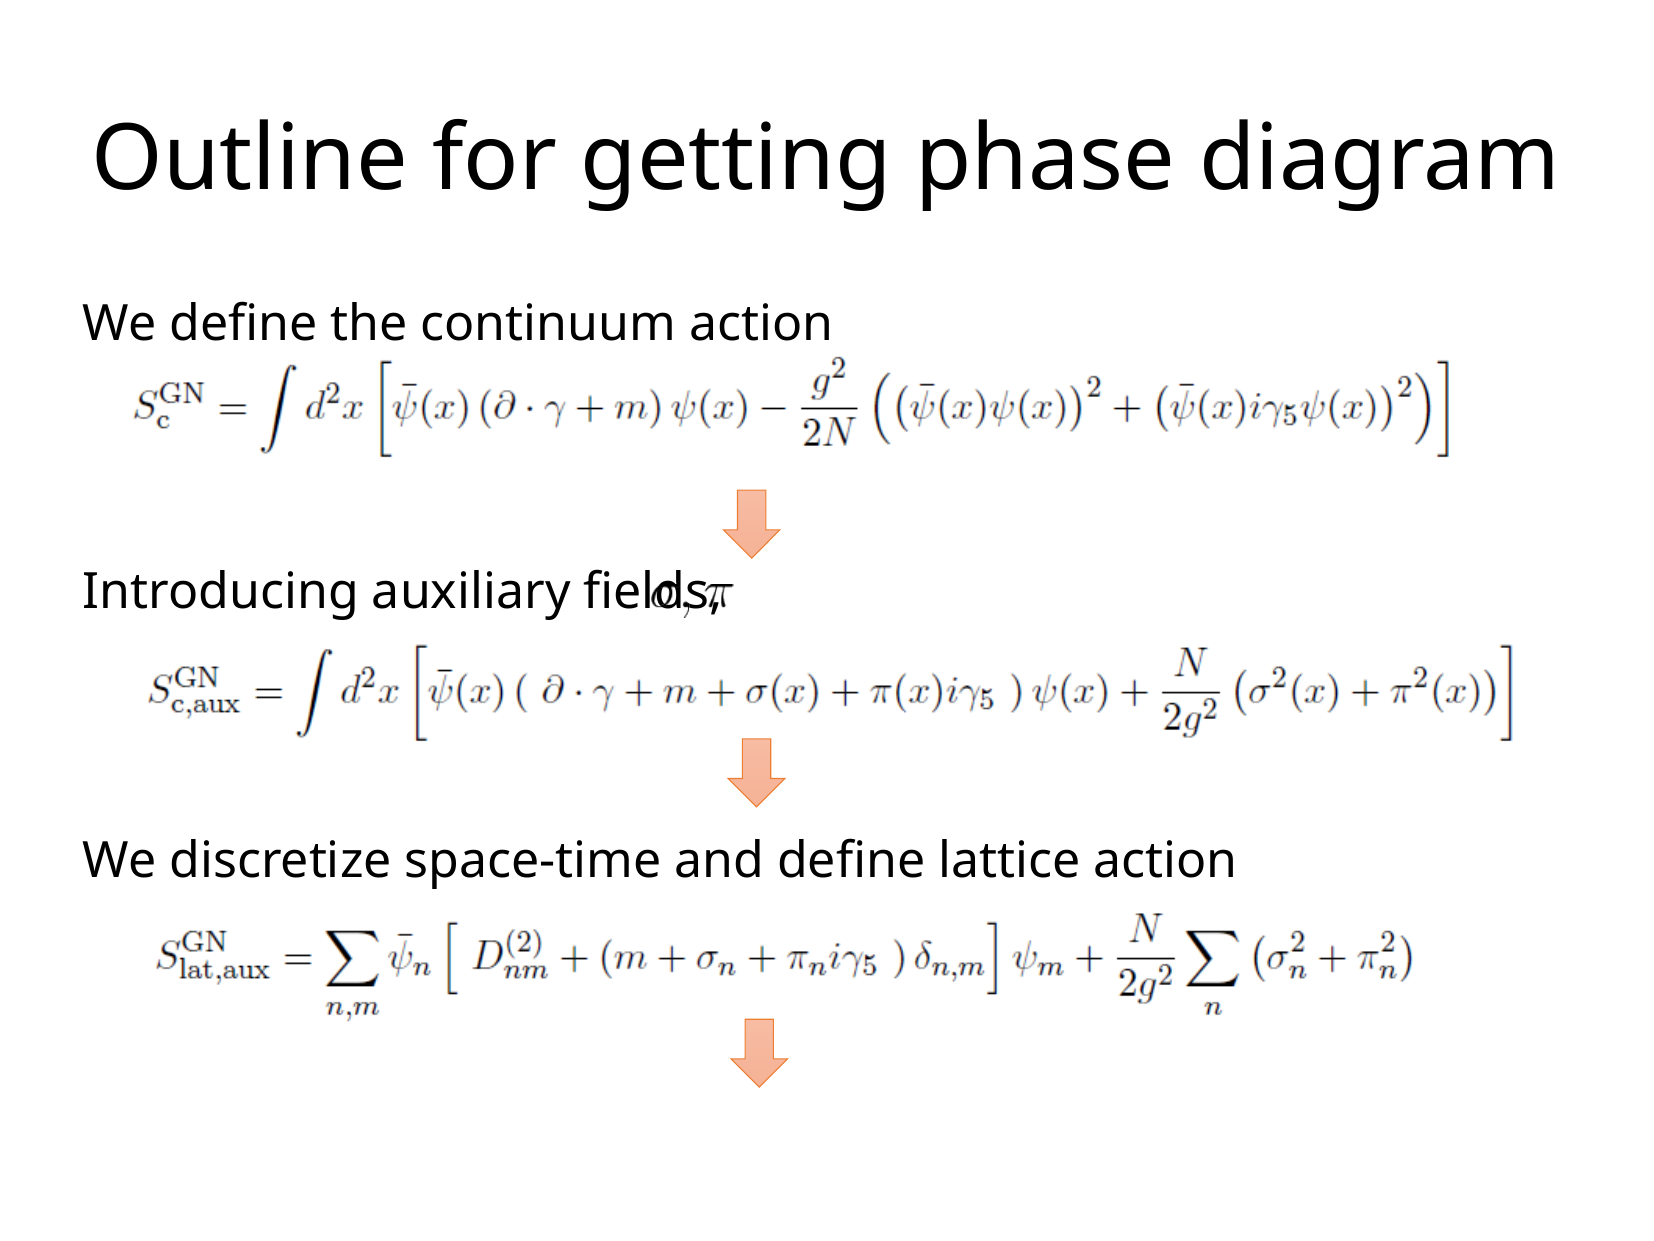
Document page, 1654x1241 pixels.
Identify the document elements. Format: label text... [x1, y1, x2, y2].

text_box [730, 1019, 788, 1088]
text_box [728, 738, 785, 807]
text_box [723, 490, 780, 559]
title Outline for getting phase diagram [82, 49, 1571, 257]
list We define the continuum action Introducing auxiliary fields, We discretize space-time and define lattice action [82, 290, 1538, 1141]
picture [143, 909, 1416, 1023]
picture [132, 629, 1522, 760]
picture [651, 584, 734, 618]
